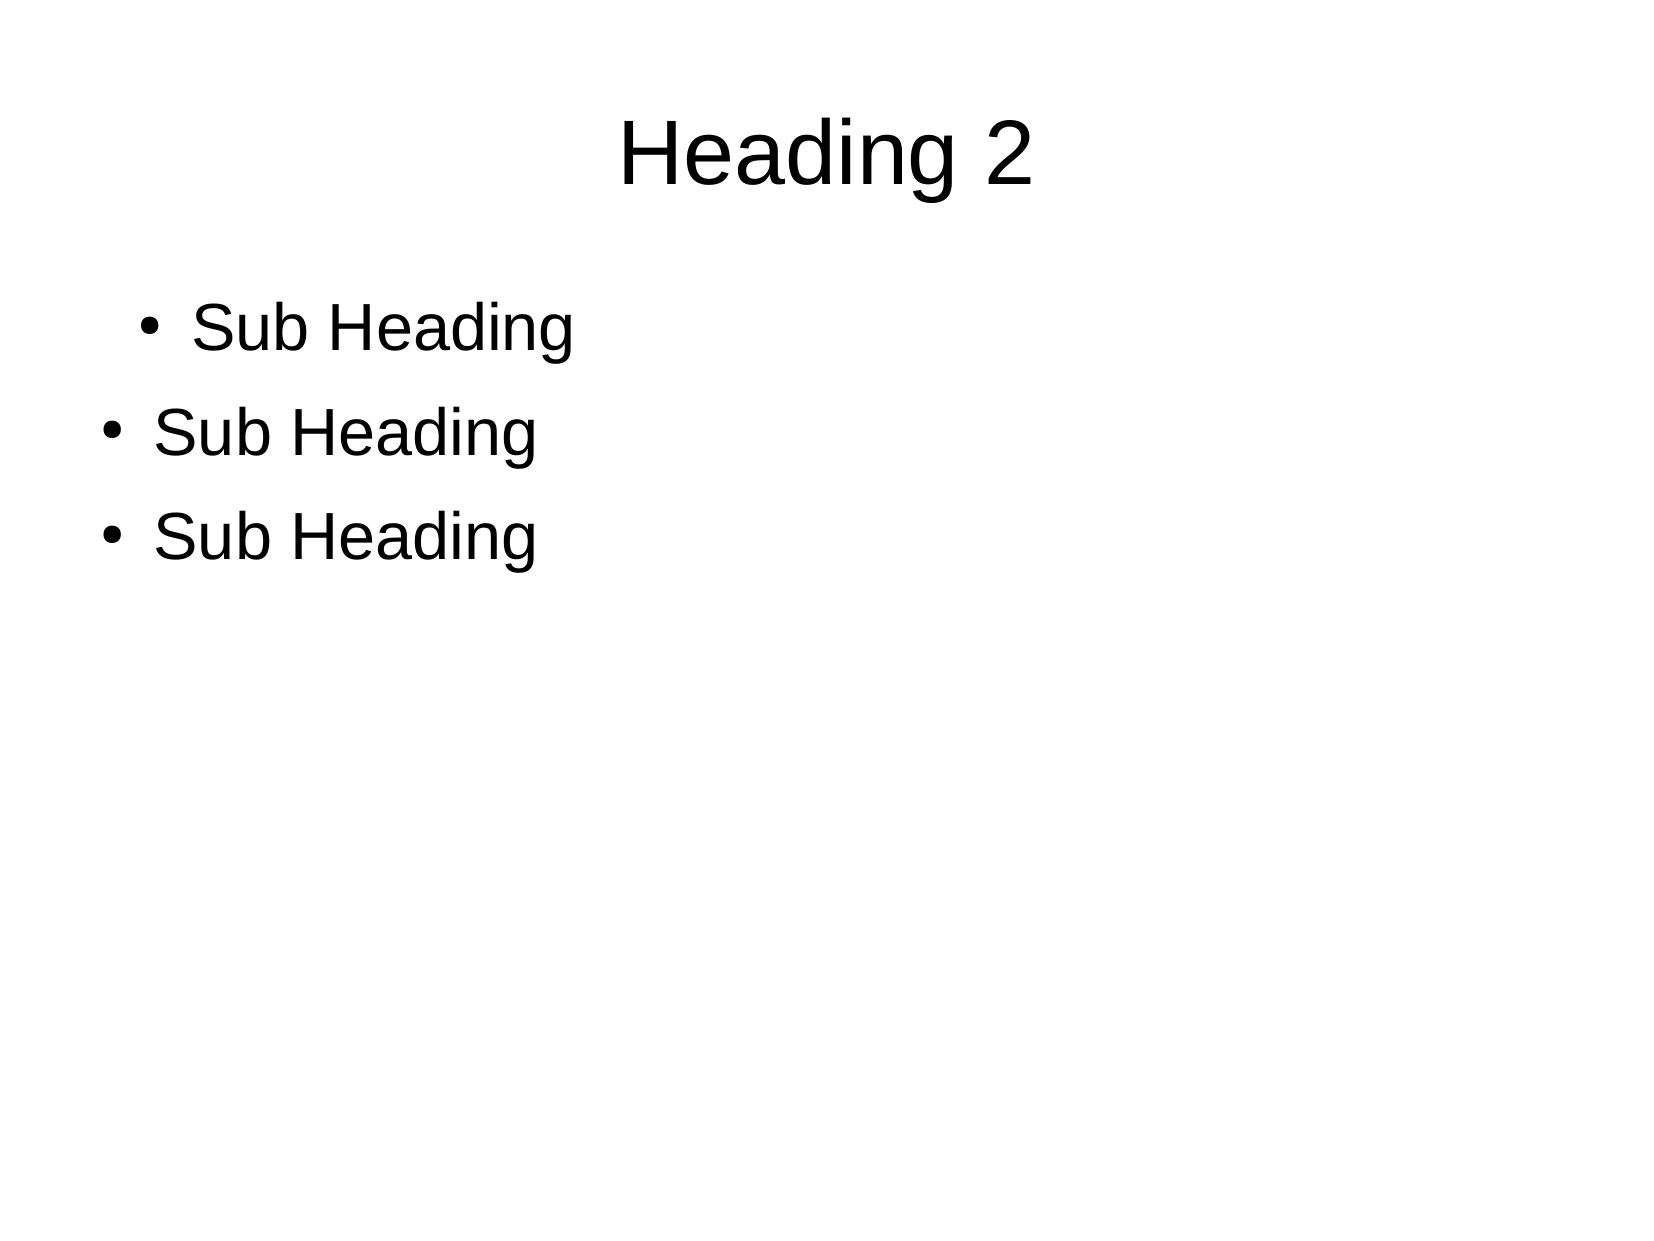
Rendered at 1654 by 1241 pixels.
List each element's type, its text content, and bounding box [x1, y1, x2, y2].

list Sub Heading Sub Heading Sub Heading [82, 290, 1571, 1094]
title Heading 2 [82, 49, 1571, 257]
